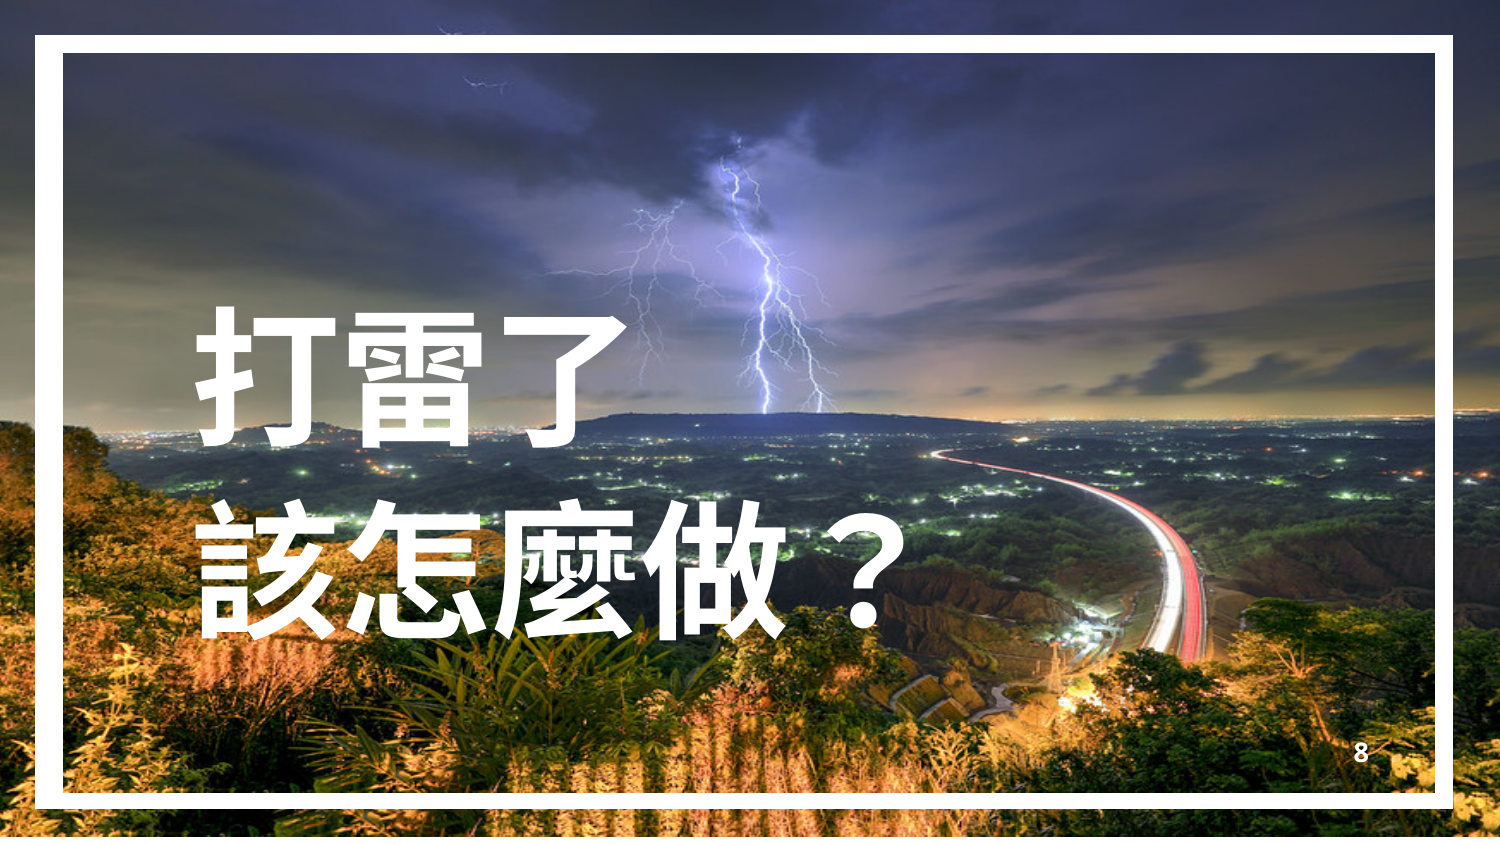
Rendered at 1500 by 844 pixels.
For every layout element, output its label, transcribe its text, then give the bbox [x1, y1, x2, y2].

text_box 8 [1338, 720, 1429, 786]
text_box 打雷了 該怎麼做？ [175, 269, 1301, 524]
text_box [35, 35, 1453, 809]
picture [0, 0, 1500, 837]
